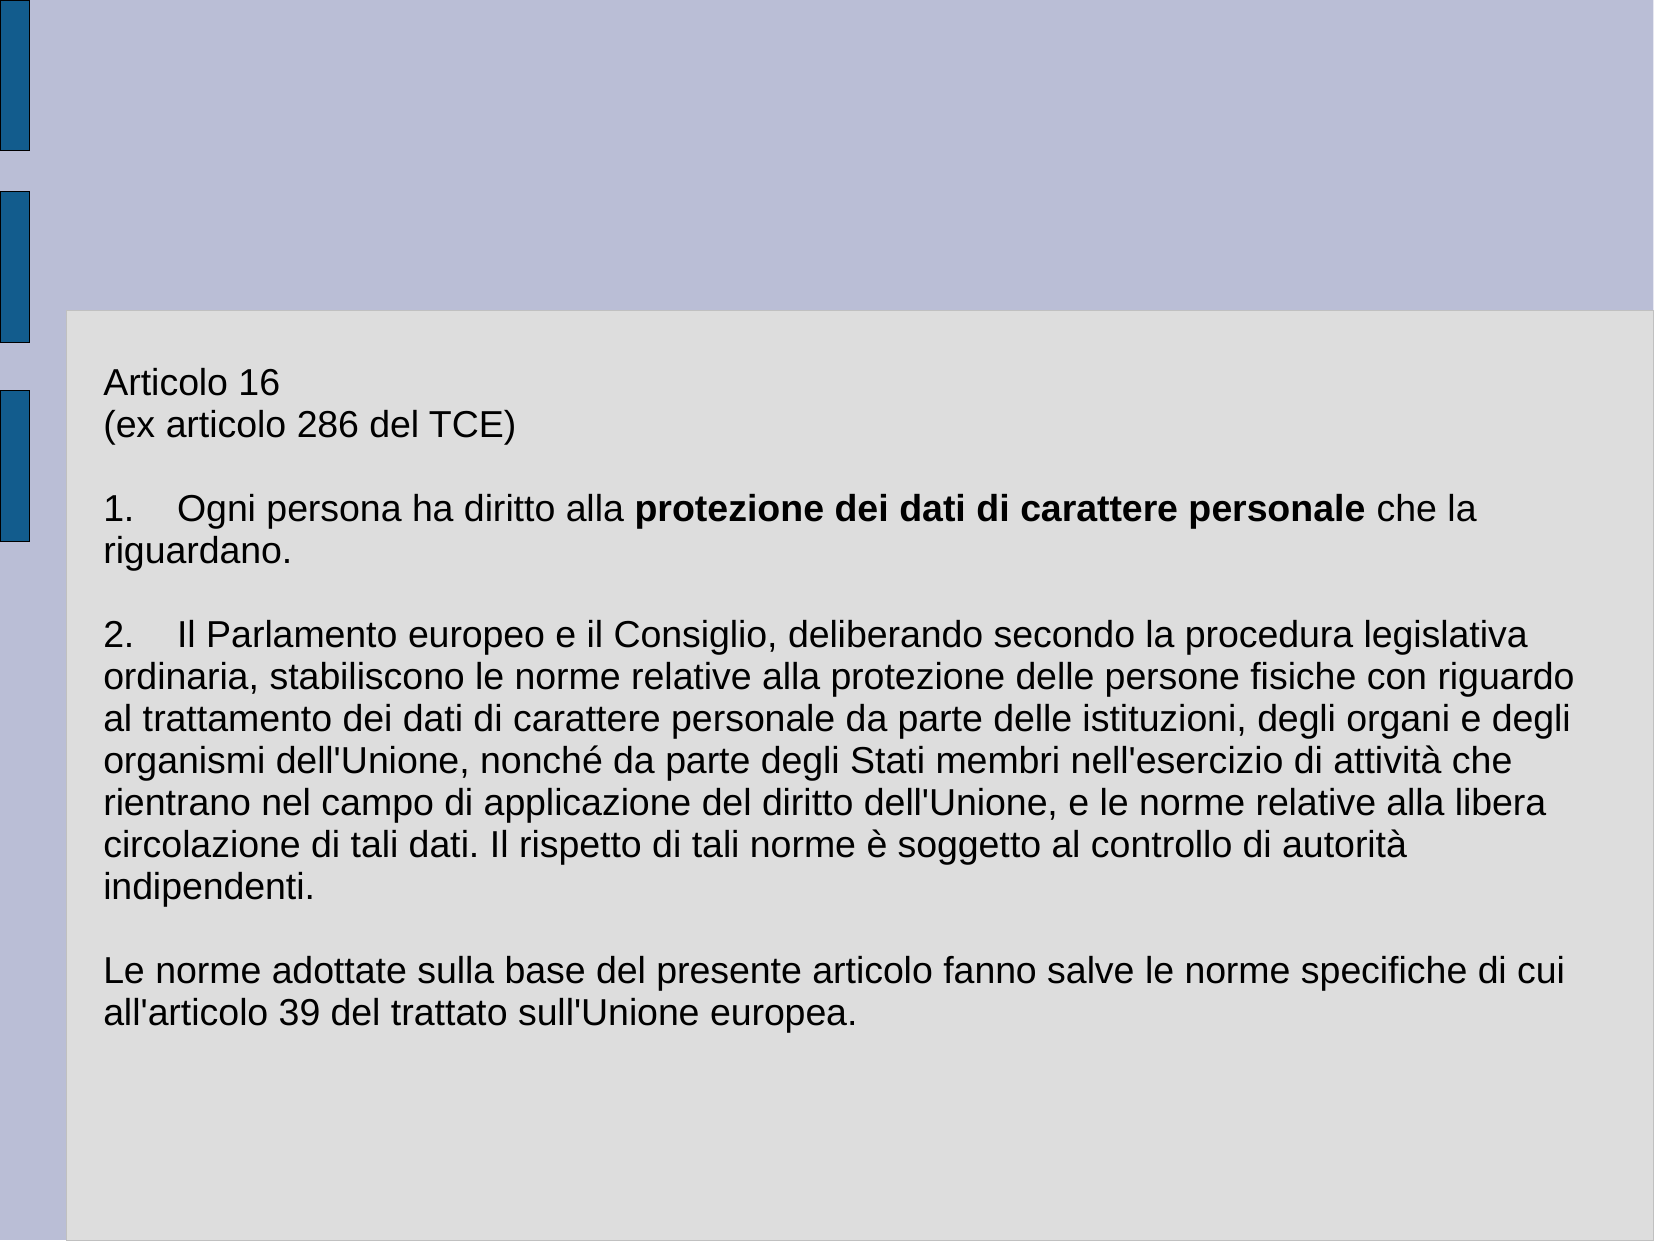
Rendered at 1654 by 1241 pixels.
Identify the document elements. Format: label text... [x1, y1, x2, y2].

text_box Articolo 16 (ex articolo 286 del TCE) 1. Ogni persona ha diritto alla protezione dei dati di carattere personale che la riguardano. 2. Il Parlamento europeo e il Consiglio, deliberando secondo la procedura legislativa ordinaria, stabiliscono le norme relative alla protezione delle persone fisiche con riguardo al trattamento dei dati di carattere personale da parte delle istituzioni, degli organi e degli organismi dell'Unione, nonché da parte degli Stati membri nell'esercizio di attività che rientrano nel campo di applicazione del diritto dell'Unione, e le norme relative alla libera circolazione di tali dati. Il rispetto di tali norme è soggetto al controllo di autorità indipendenti. Le norme adottate sulla base del presente articolo fanno salve le norme specifiche di cui all'articolo 39 del trattato sull'Unione europea. [88, 354, 1595, 1044]
